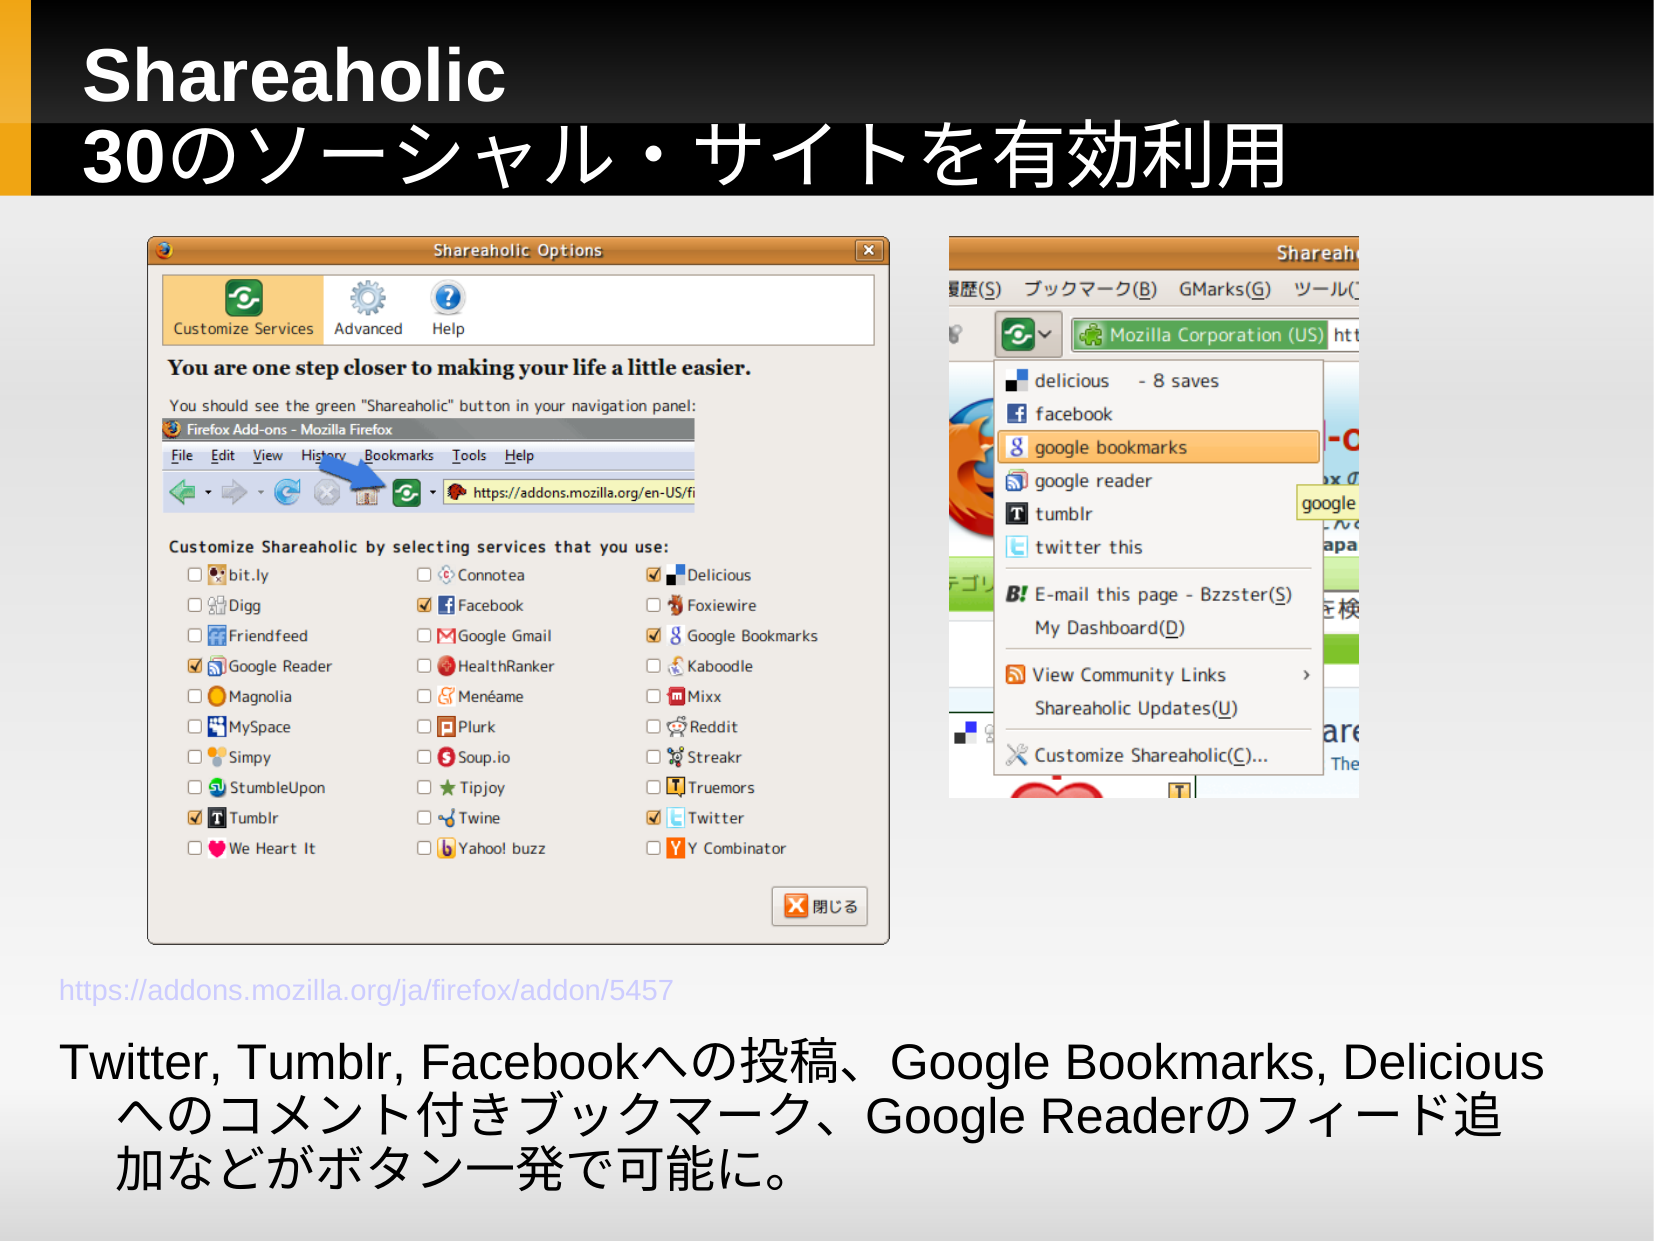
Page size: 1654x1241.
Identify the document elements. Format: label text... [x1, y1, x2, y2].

list https://addons.mozilla.org/ja/firefox/addon/5457 Twitter, Tumblr, Facebookへの投稿、Google Bookmarks, Deliciousへのコメント付きブックマーク、Google Readerのフィード追加などがボタン一発で可能に。 [59, 974, 1548, 1212]
title Shareaholic 30のソーシャル・サイトを有効利用 [82, 25, 1571, 207]
picture [0, 0, 1654, 1241]
